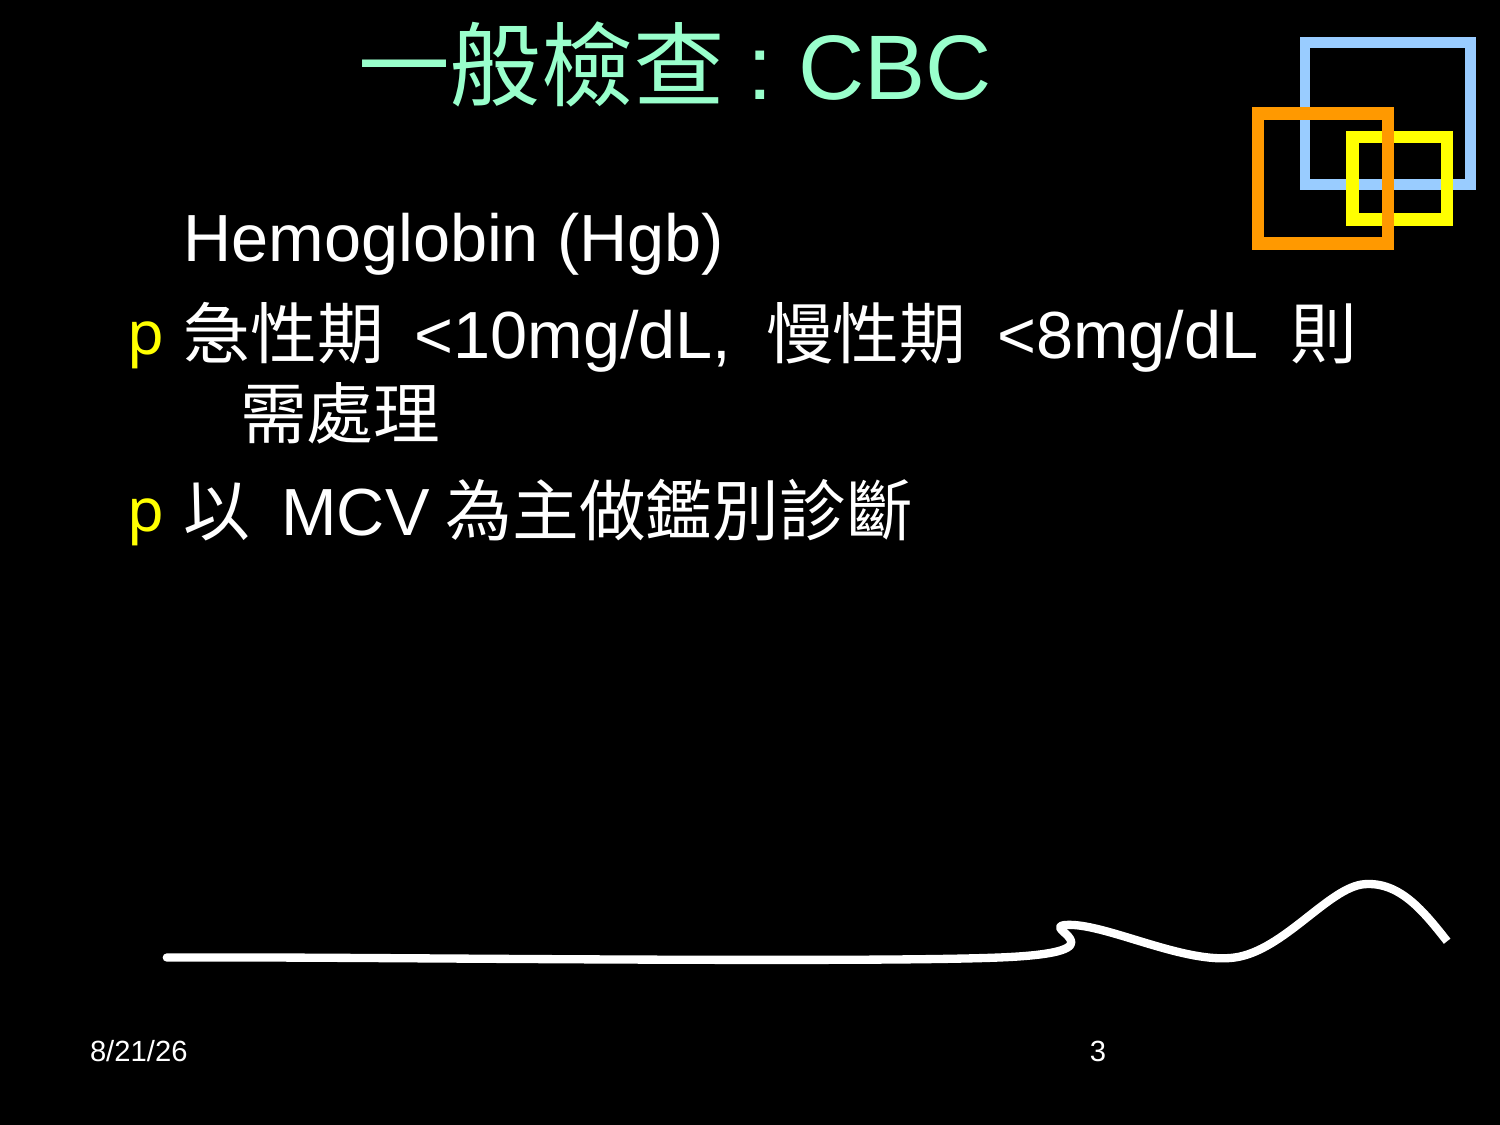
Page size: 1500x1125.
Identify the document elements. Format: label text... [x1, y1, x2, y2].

text_box [75, 1024, 426, 1103]
text_box [1074, 1024, 1426, 1103]
title 一般檢查: CBC [37, 0, 1313, 150]
list Hemoglobin (Hgb) 急性期 <10mg/dL, 慢性期 <8mg/dL 則需處理 以 MCV為主做鑑別診斷 [112, 187, 1388, 863]
